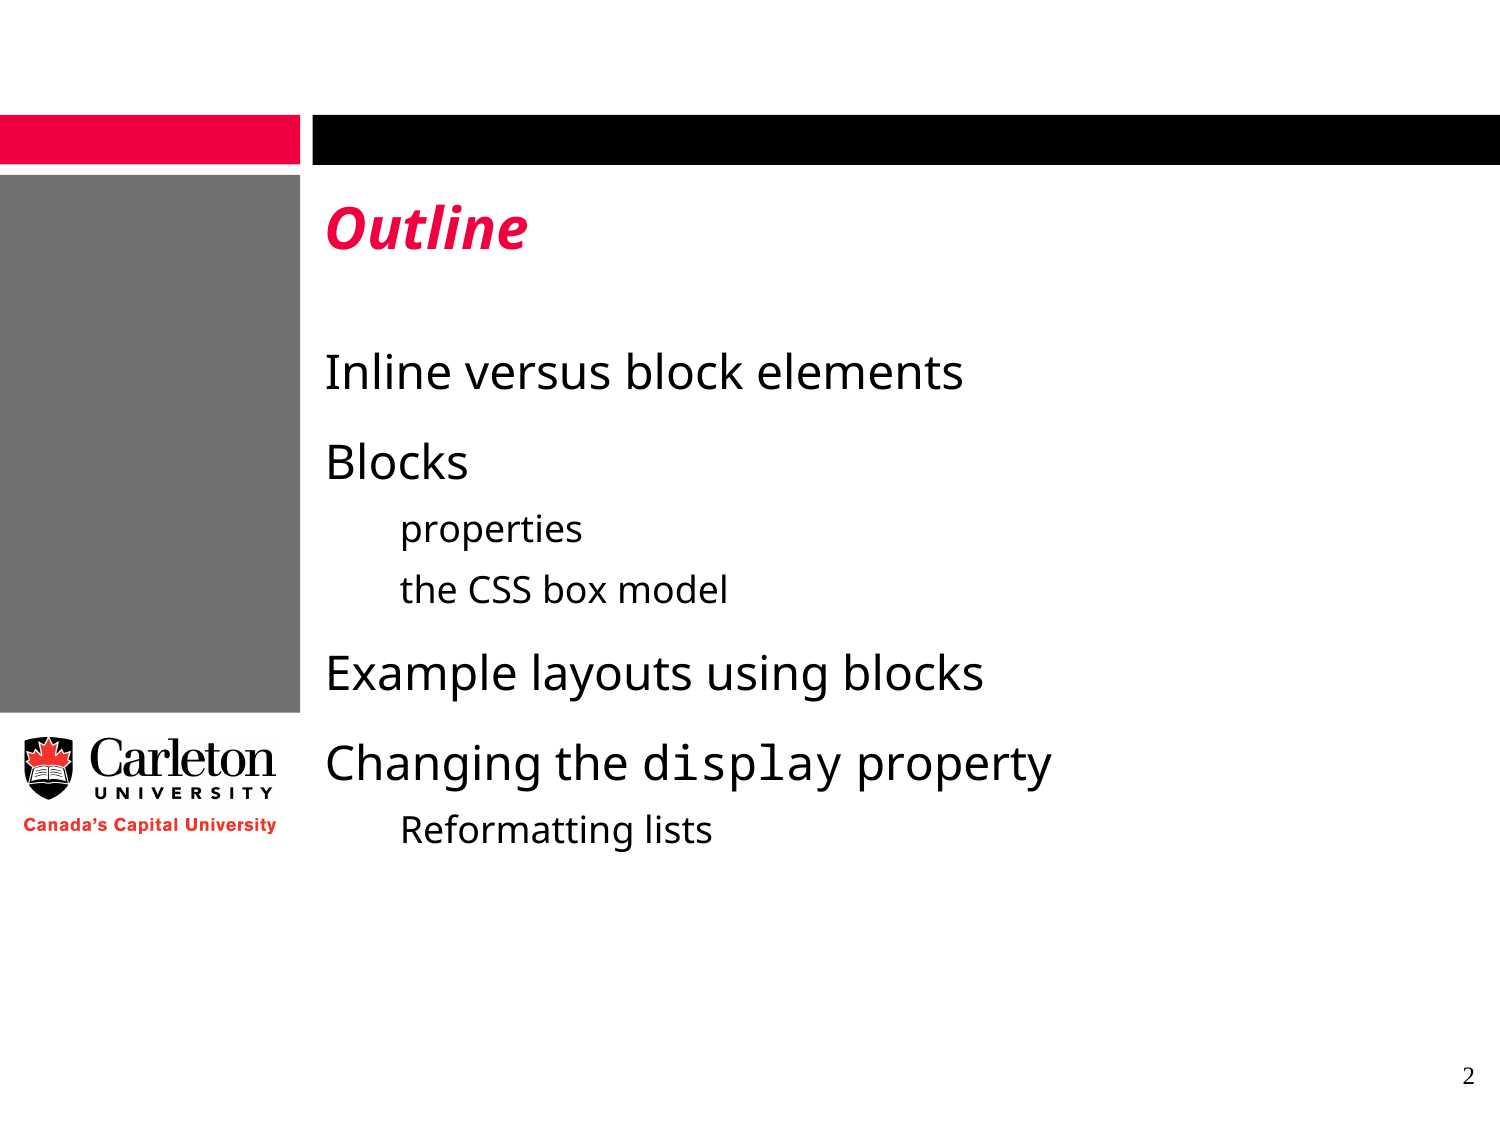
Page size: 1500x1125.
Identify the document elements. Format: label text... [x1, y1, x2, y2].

picture [24, 737, 276, 834]
list Inline versus block elements Blocks properties the CSS box model Example layouts using blocks Changing the display property Reformatting lists [324, 324, 1450, 1051]
title Outline [324, 187, 1450, 324]
